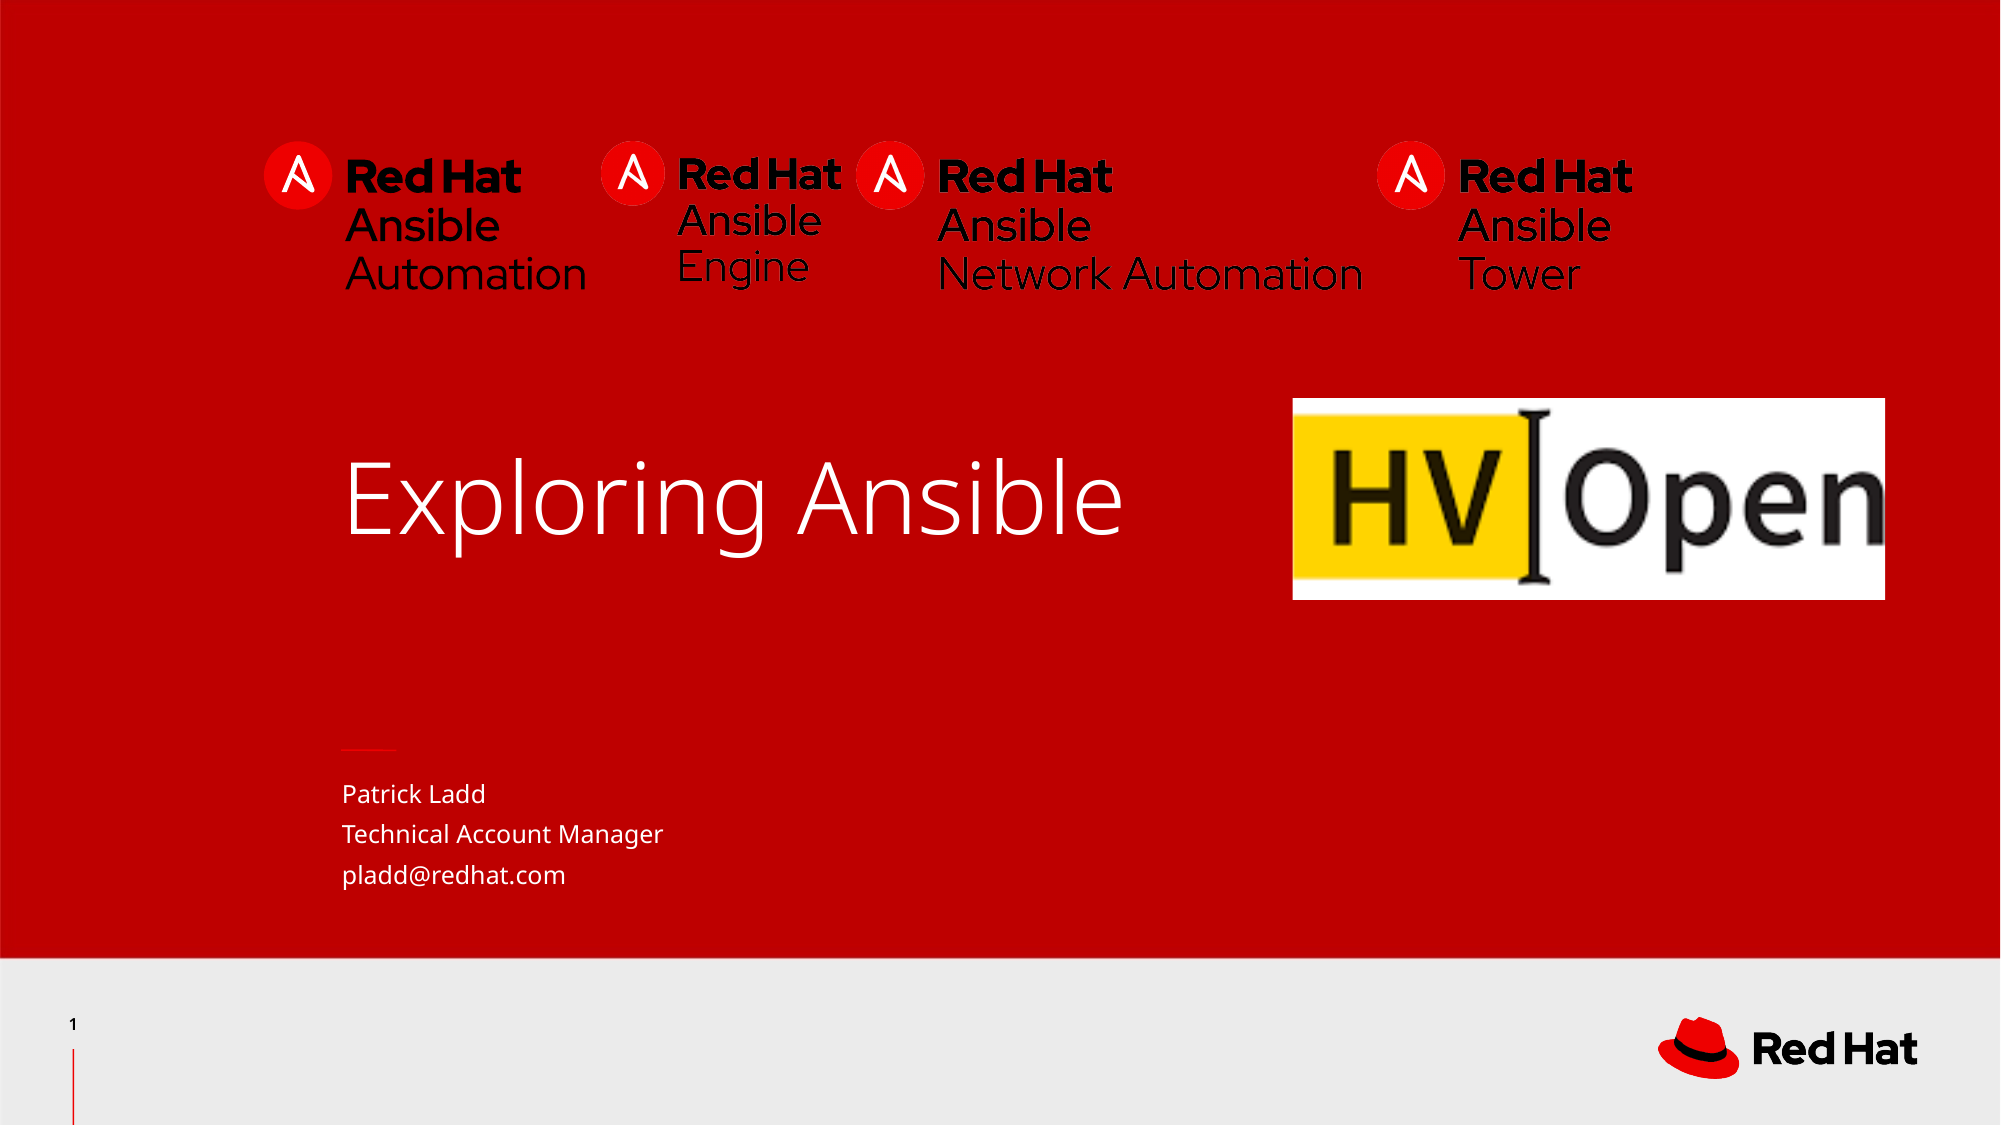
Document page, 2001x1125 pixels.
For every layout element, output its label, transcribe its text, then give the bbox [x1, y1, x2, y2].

text_box Patrick Ladd Technical Account Manager pladd@redhat.com [341, 767, 677, 868]
picture [0, 0, 2001, 1125]
title Exploring Ansible [341, 307, 1564, 555]
